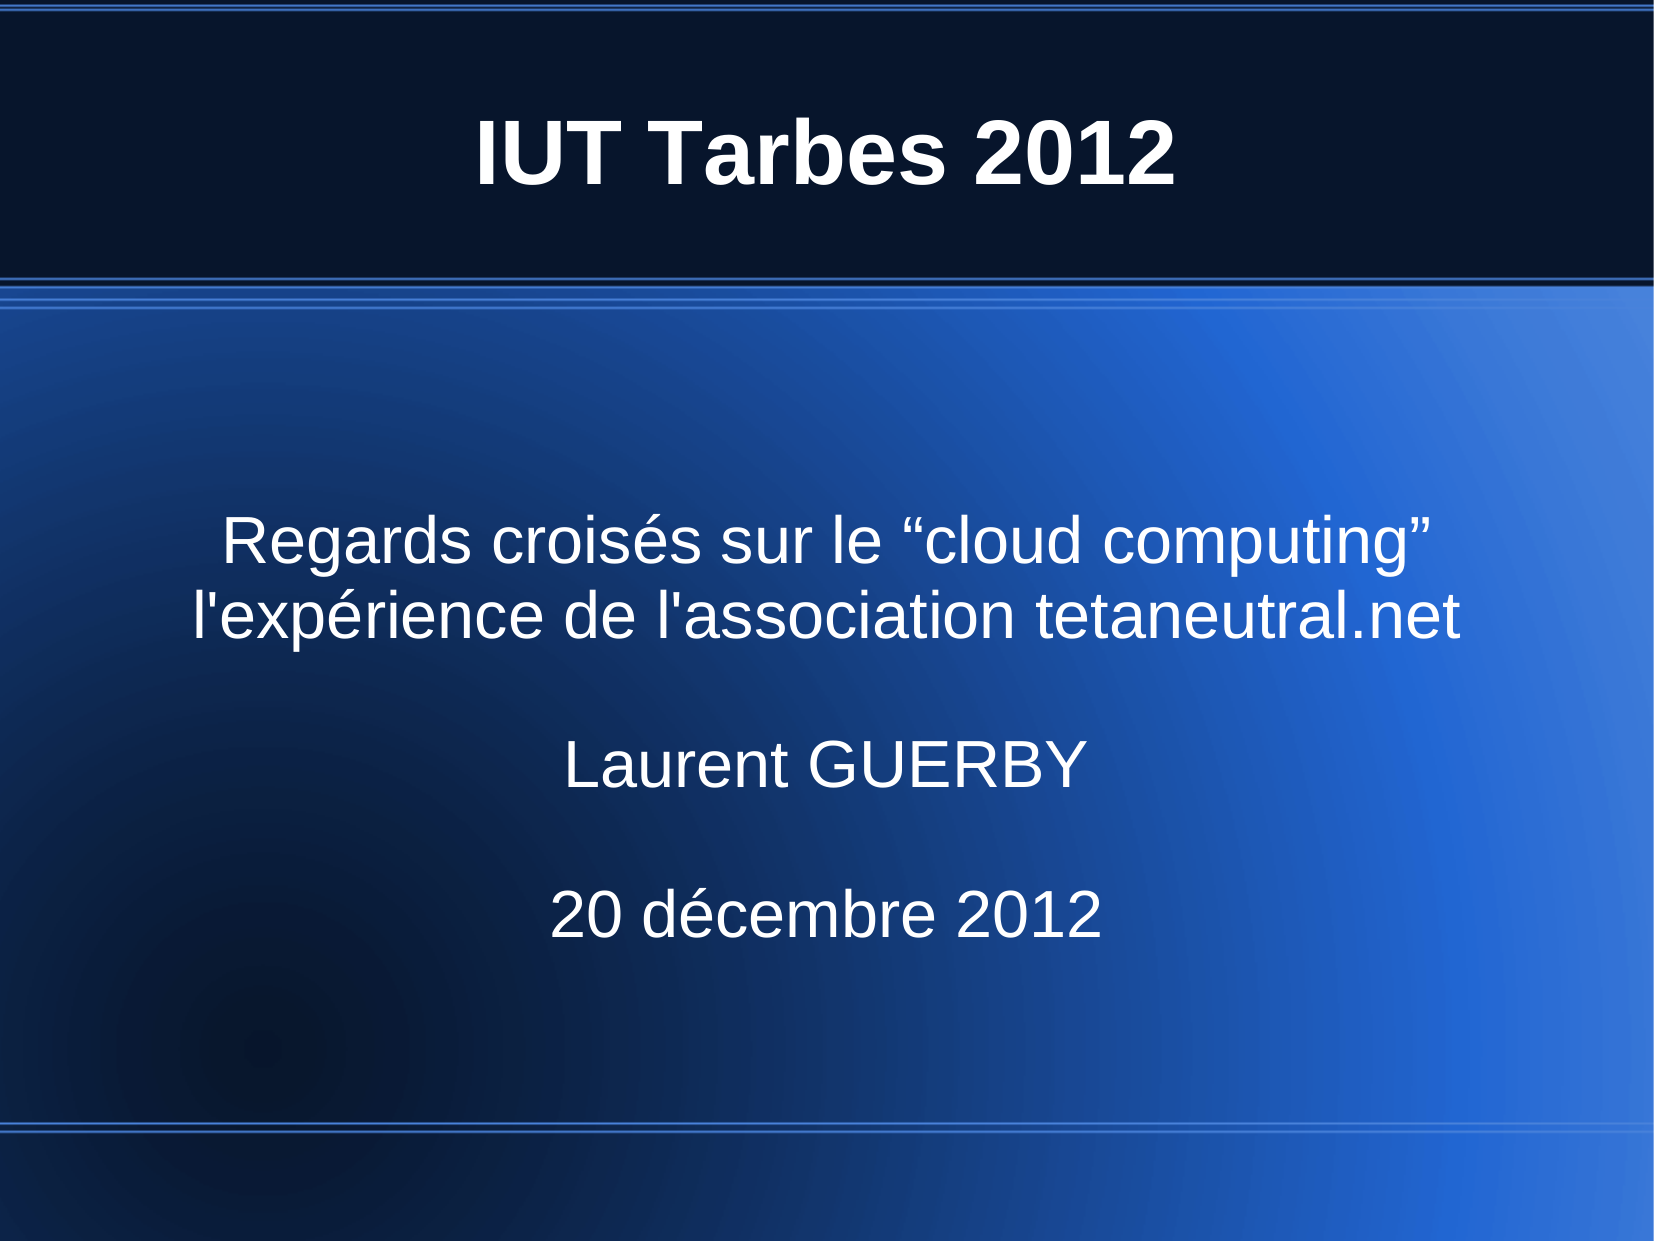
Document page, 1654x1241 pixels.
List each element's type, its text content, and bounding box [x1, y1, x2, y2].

subtitle Regards croisés sur le “cloud computing” l'expérience de l'association tetaneutral.net Laurent GUERBY 20 décembre 2012 [82, 355, 1571, 1174]
picture [0, 0, 1654, 1241]
title IUT Tarbes 2012 [82, 49, 1571, 257]
